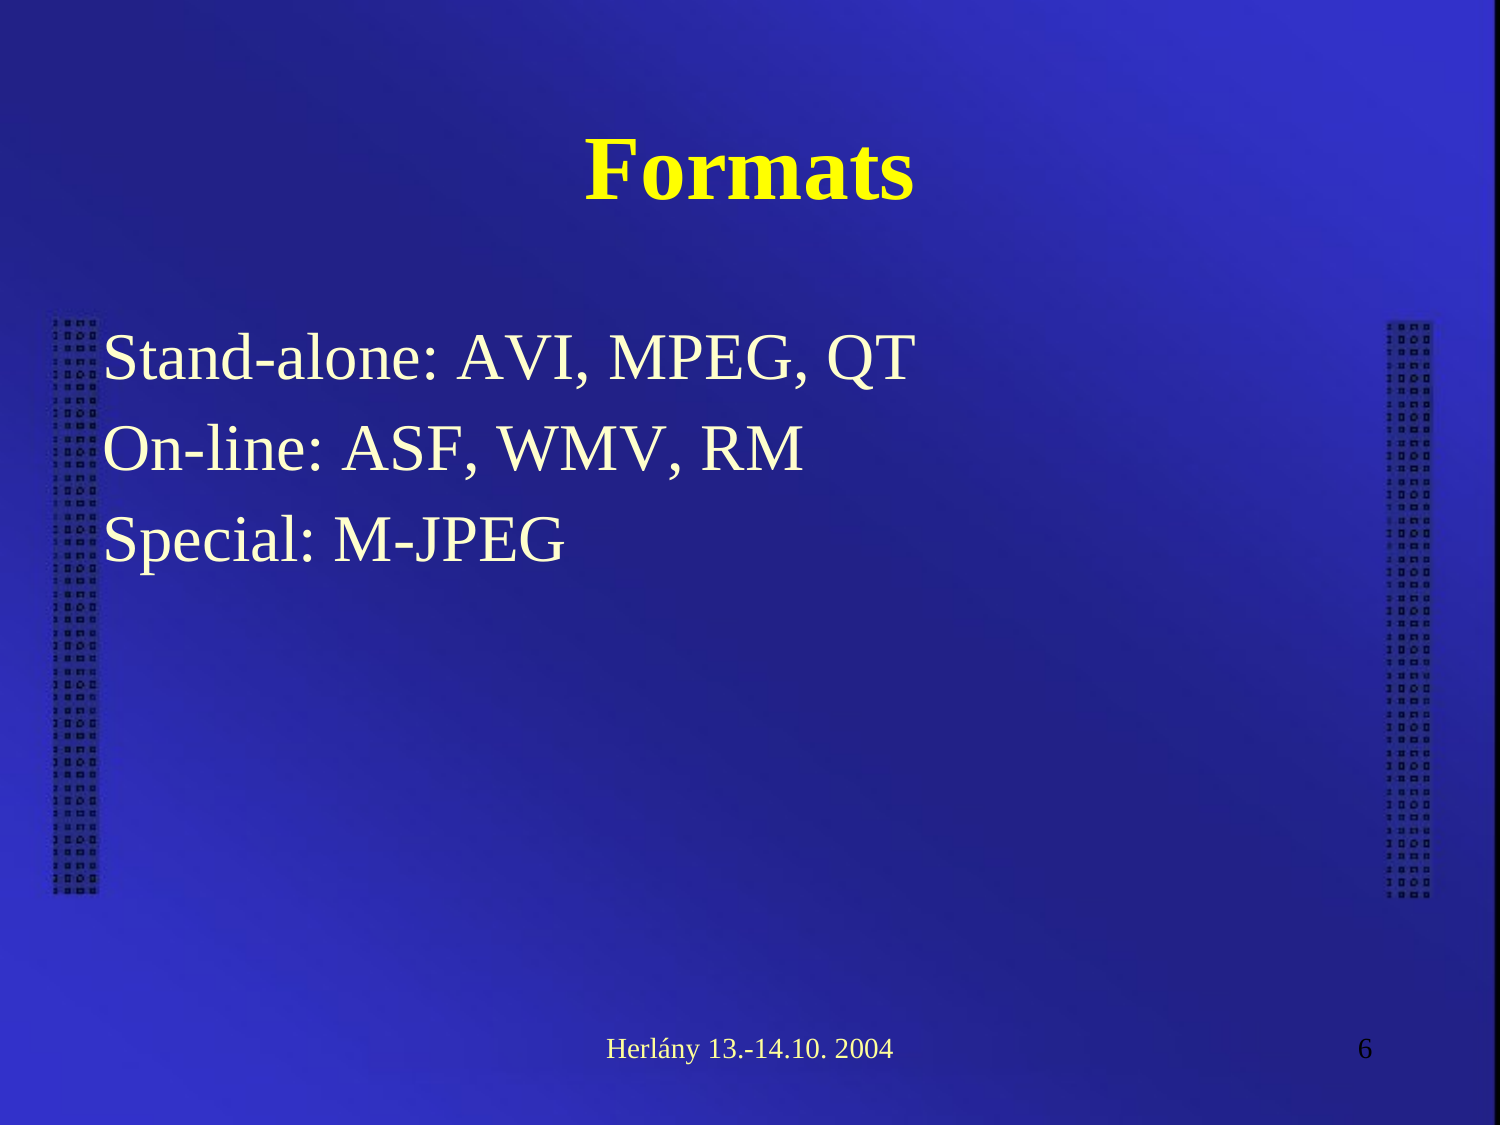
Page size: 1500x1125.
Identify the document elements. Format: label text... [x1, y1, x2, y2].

picture [0, 0, 1500, 1125]
text_box 15 [1074, 1024, 1388, 1073]
list Stand-alone: AVI, MPEG, QT On-line: ASF, WMV, RM Special: M-JPEG [87, 312, 1438, 988]
text_box Herlány 13.-14.10. 2004 [512, 1024, 988, 1073]
title Formats [112, 74, 1388, 263]
